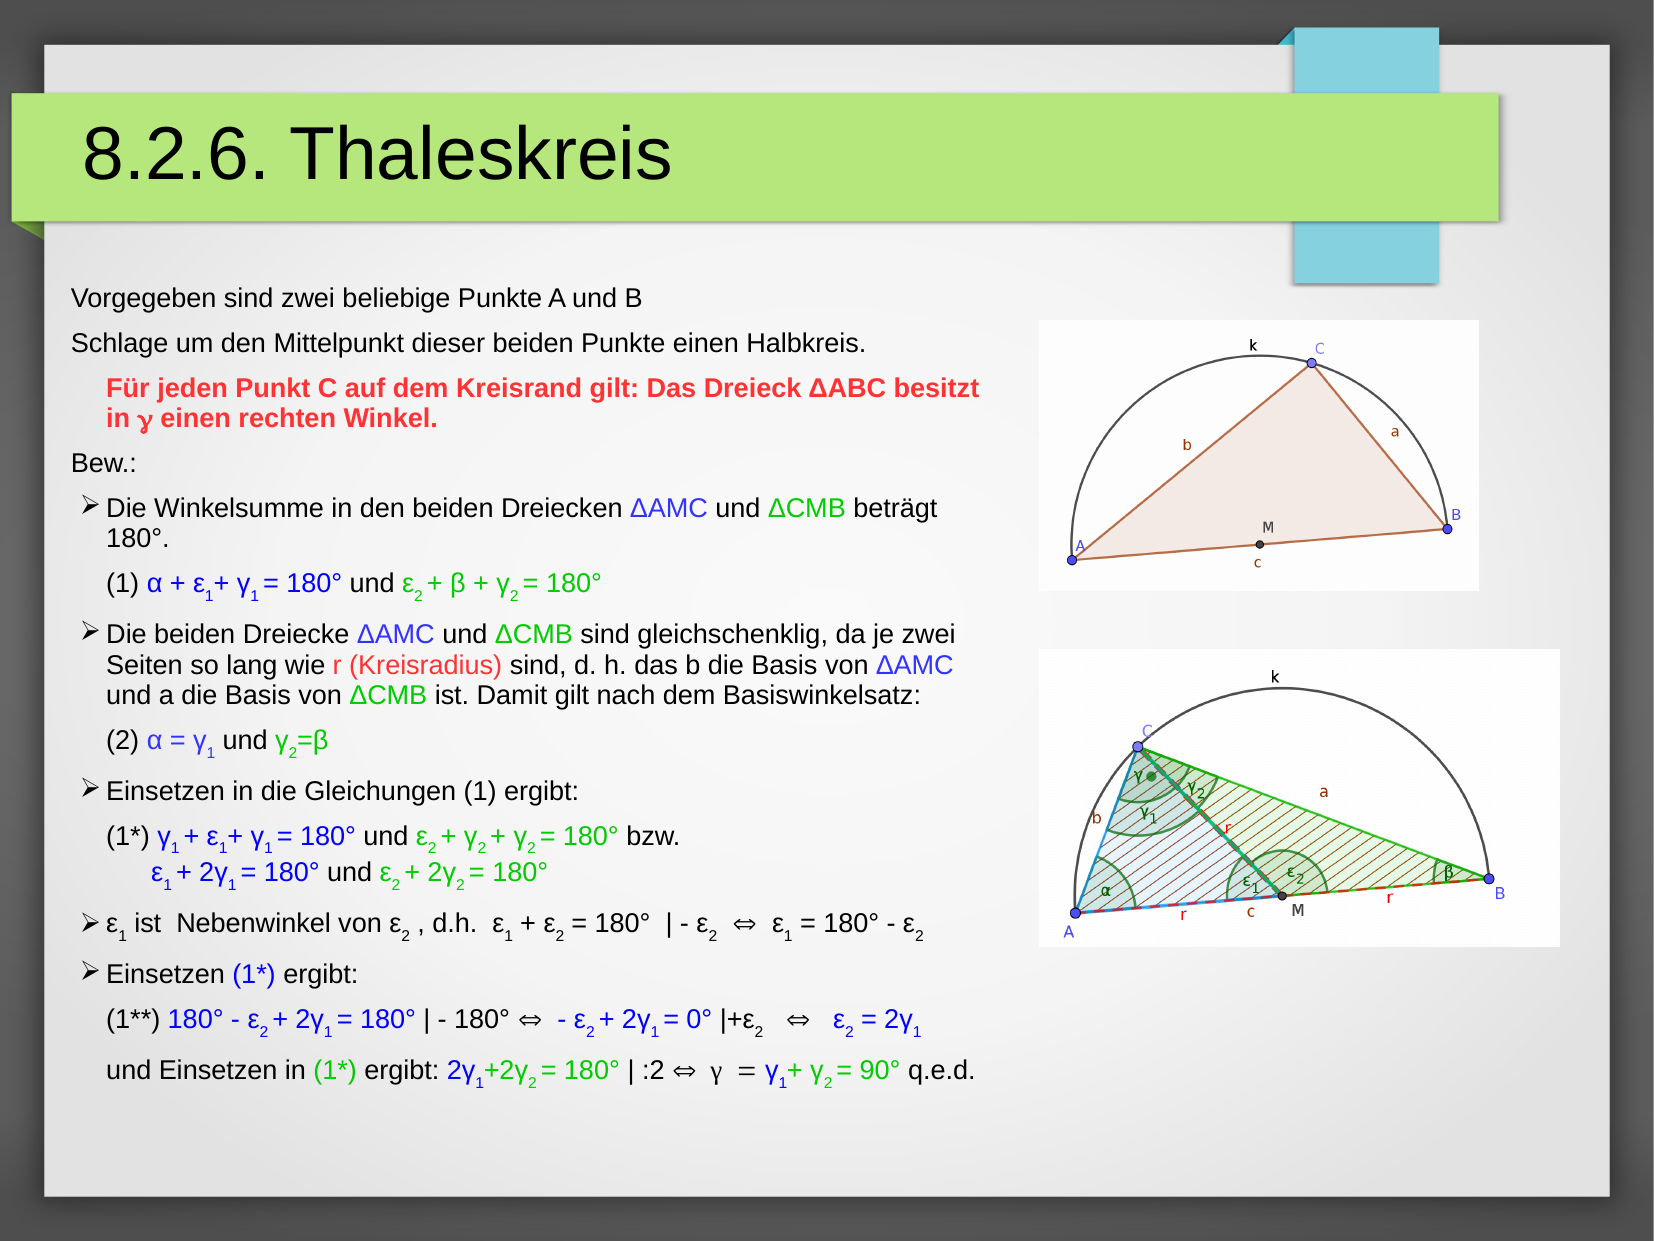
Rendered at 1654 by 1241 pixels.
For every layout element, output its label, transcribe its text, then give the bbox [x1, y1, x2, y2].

title 8.2.6. Thaleskreis [82, 69, 1501, 238]
list Vorgegeben sind zwei beliebige Punkte A und B Schlage um den Mittelpunkt dieser beiden Punkte einen Halbkreis. Für jeden Punkt C auf dem Kreisrand gilt: Das Dreieck ΔABC besitzt in γ einen rechten Winkel. Bew.: Die Winkelsumme in den beiden Dreiecken ΔAMC und ΔCMB beträgt 180°. (1) α + ε1+ γ1 = 180° und ε2 + β + γ2 = 180° Die beiden Dreiecke ΔAMC und ΔCMB sind gleichschenklig, da je zwei Seiten so lang wie r (Kreisradius) sind, d. h. das b die Basis von ΔAMC und a die Basis von ΔCMB ist. Damit gilt nach dem Basiswinkelsatz: (2) α = γ1 und γ2=β Einsetzen in die Gleichungen (1) ergibt: (1*) γ1 + ε1+ γ1 = 180° und ε2 + γ2 + γ2 = 180° bzw. ε1 + 2γ1 = 180° und ε2 + 2γ2 = 180° ε1 ist Nebenwinkel von ε2 , d.h. ε1 + ε2 = 180° | - ε2 ⇔ ε1 = 180° - ε2 Einsetzen (1*) ergibt: (1**) 180° - ε2 + 2γ1 = 180° | - 180° ⇔ - ε2 + 2γ1 = 0° |+ε2 ⇔ ε2 = 2γ1 und Einsetzen in (1*) ergibt: 2γ1+2γ2 = 180° | :2 ⇔ γ = γ1+ γ2 = 90° q.e.d. [70, 283, 993, 1111]
picture [0, 0, 1654, 1241]
